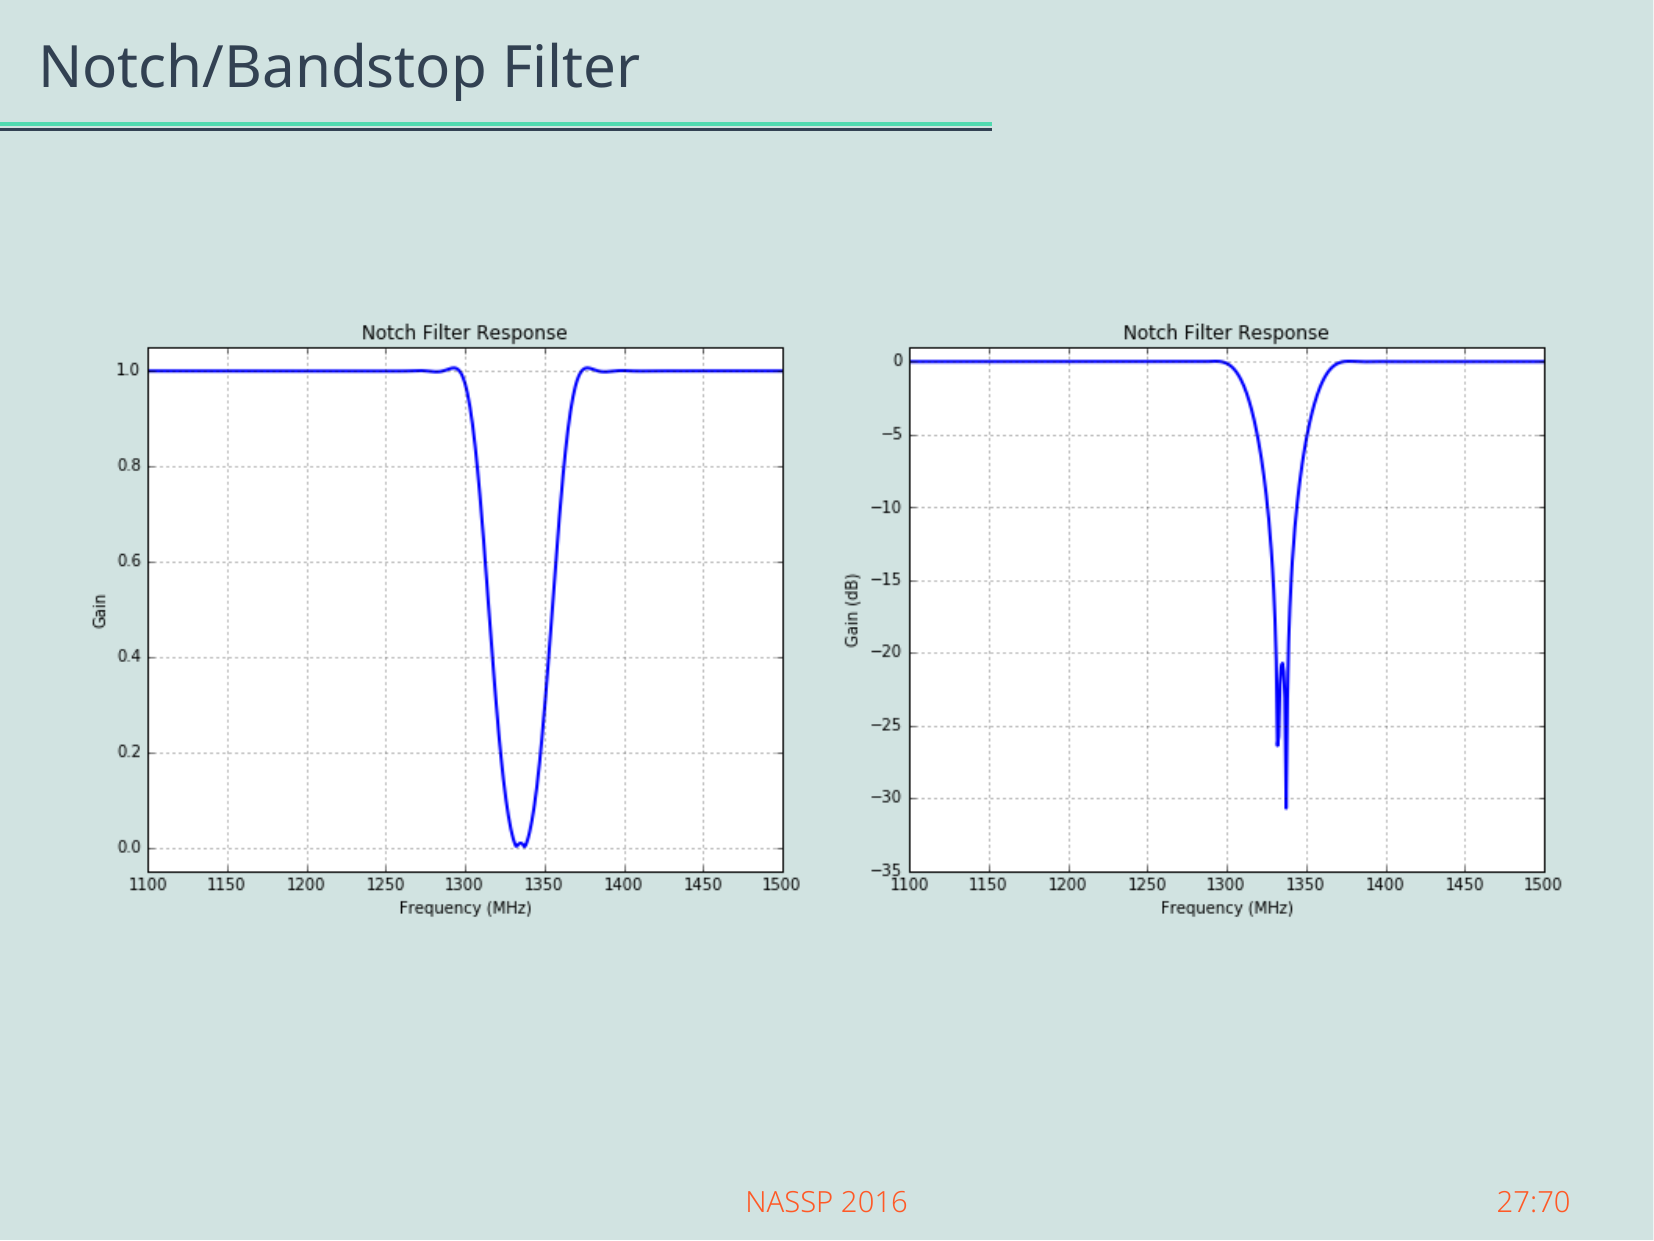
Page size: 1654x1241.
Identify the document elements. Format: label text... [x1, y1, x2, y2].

picture [82, 313, 1574, 928]
text_box Notch/Bandstop Filter [23, 17, 1312, 103]
